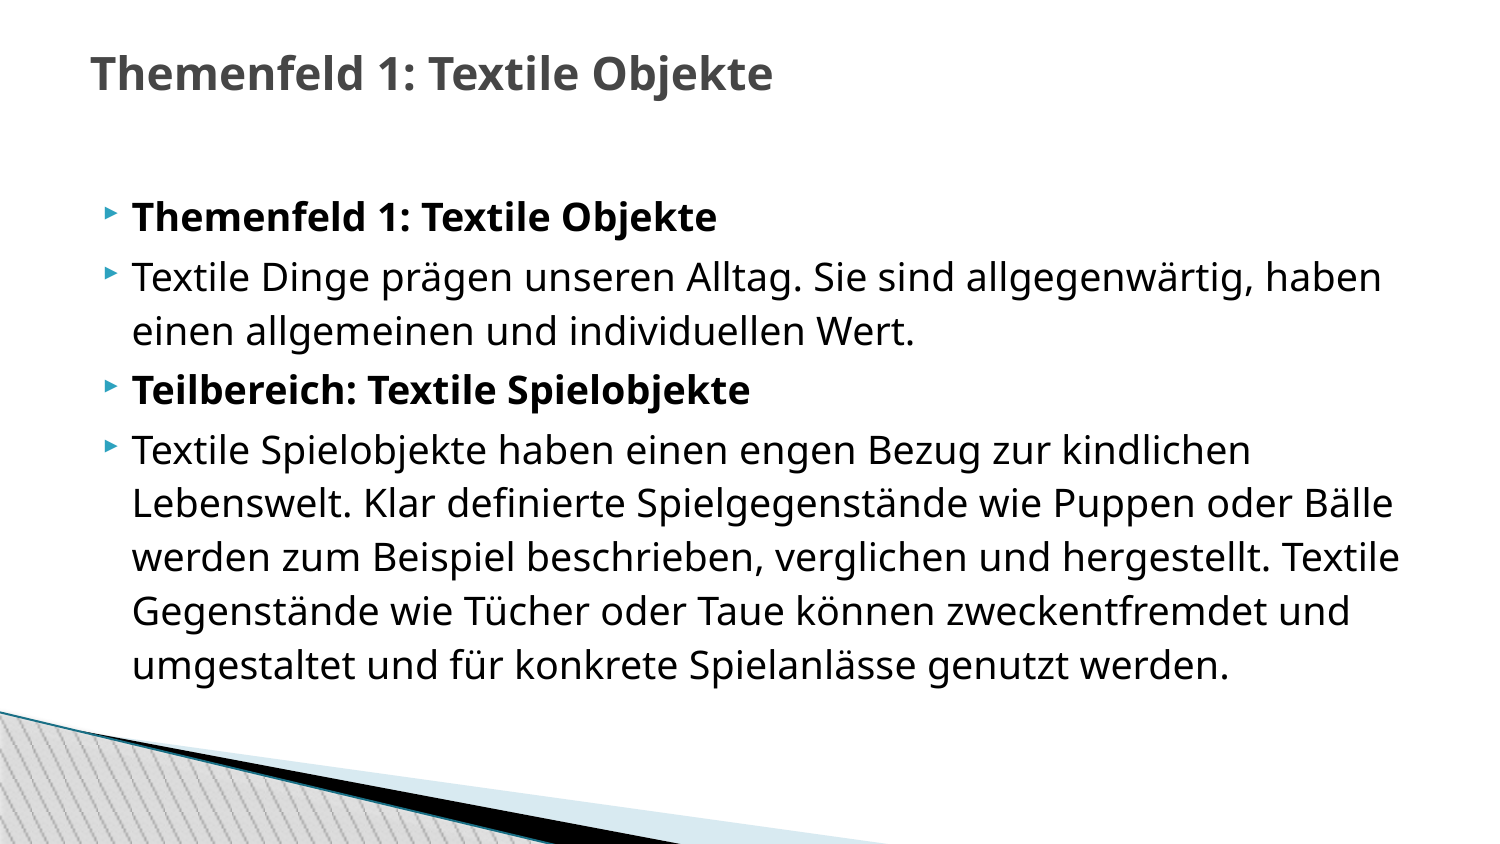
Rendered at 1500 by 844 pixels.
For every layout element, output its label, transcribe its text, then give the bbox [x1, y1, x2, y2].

text_box Themenfeld 1: Textile Objekte Textile Dinge prägen unseren Alltag. Sie sind allgegenwärtig, haben einen allgemeinen und individuellen Wert. Teilbereich: Textile Spielobjekte Textile Spielobjekte haben einen engen Bezug zur kindlichen Lebenswelt. Klar definierte Spielgegenstände wie Puppen oder Bälle werden zum Beispiel beschrieben, verglichen und hergestellt. Textile Gegenstände wie Tücher oder Taue können zweckentfremdet und umgestaltet und für konkrete Spielanlässe genutzt werden. [75, 182, 1425, 739]
text_box Themenfeld 1: Textile Objekte [75, 33, 1425, 175]
